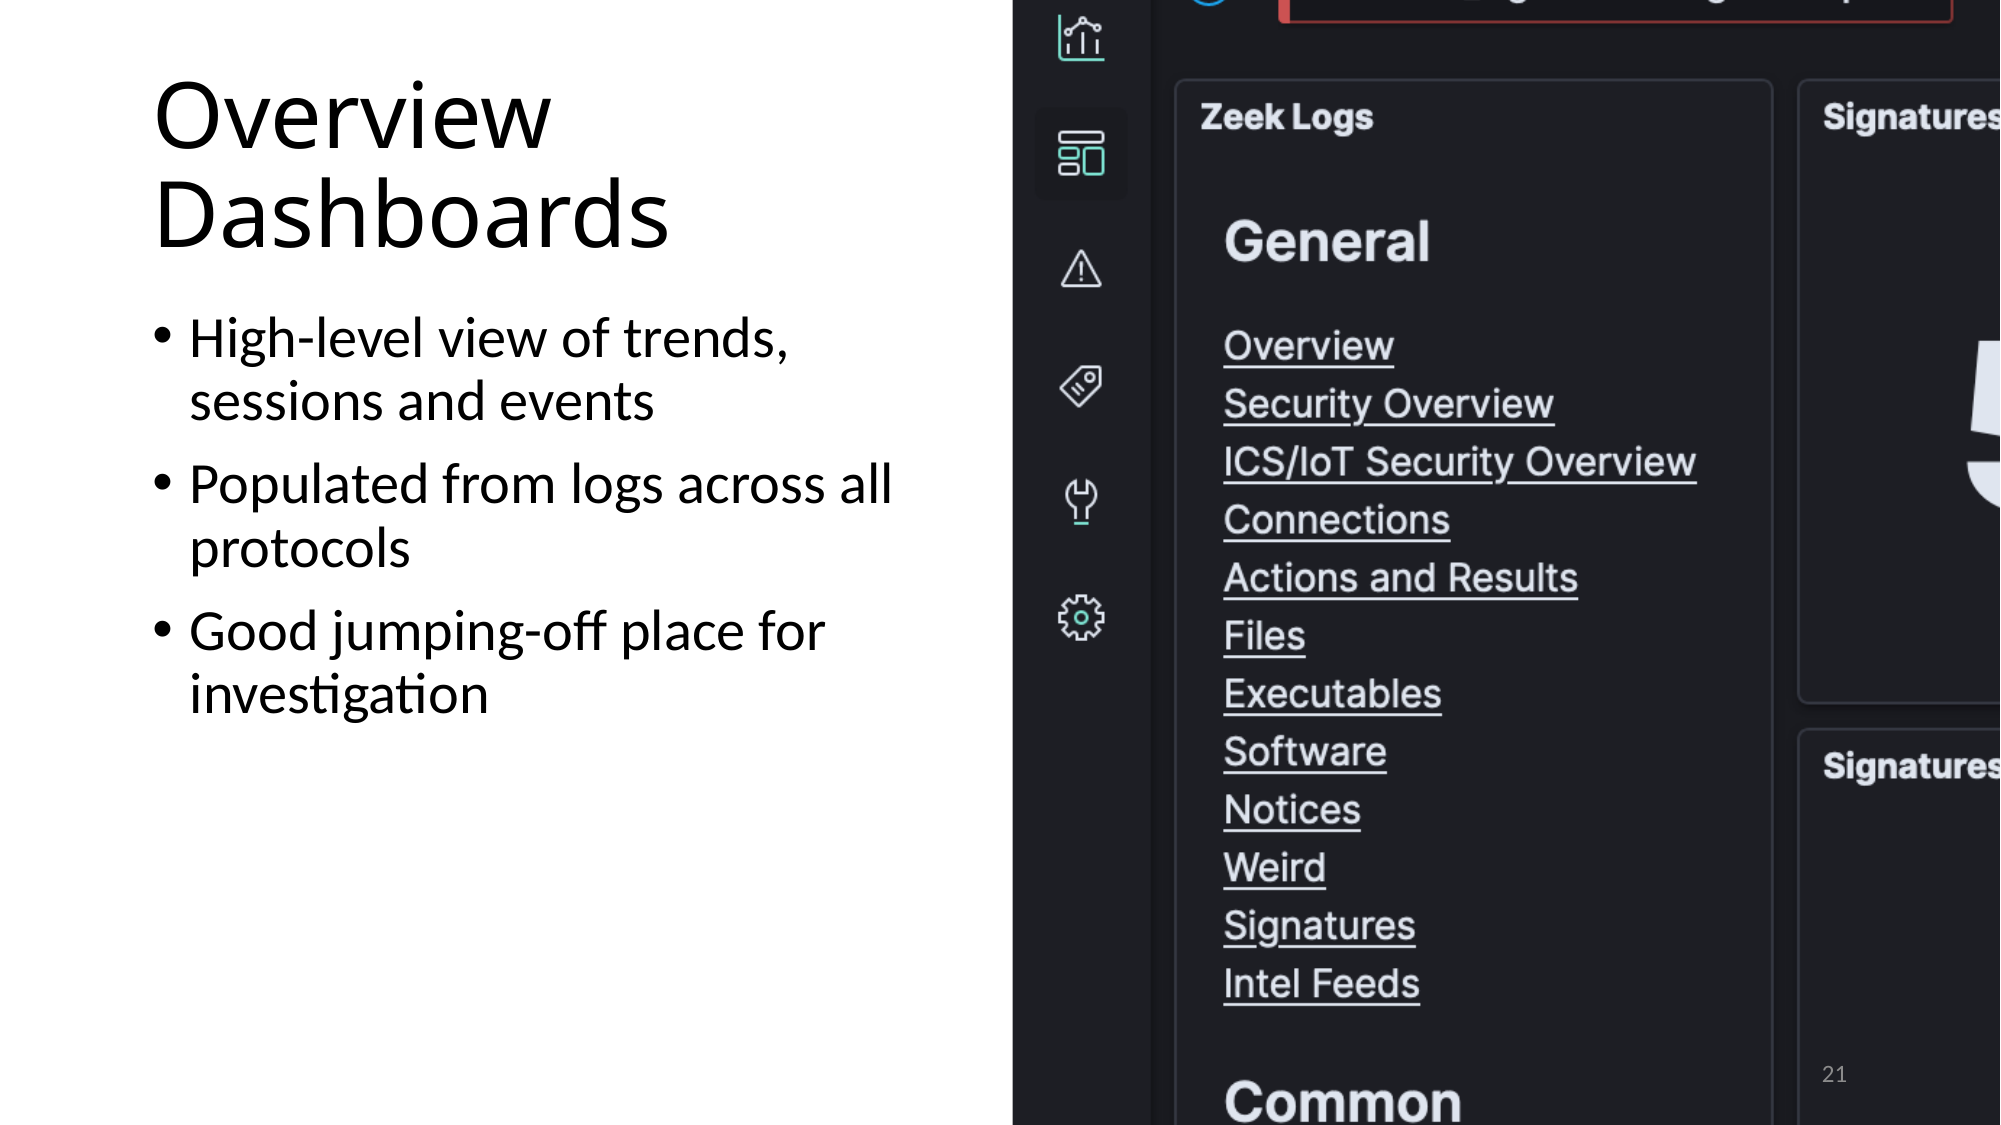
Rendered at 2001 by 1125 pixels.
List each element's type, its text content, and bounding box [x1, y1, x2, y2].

title Overview Dashboards [137, 59, 976, 278]
slide_number <number> [1412, 1042, 1863, 1103]
list High-level view of trends, sessions and events Populated from logs across all protocols Good jumping-off place for investigation [137, 299, 938, 1014]
picture [1012, 0, 2000, 1125]
